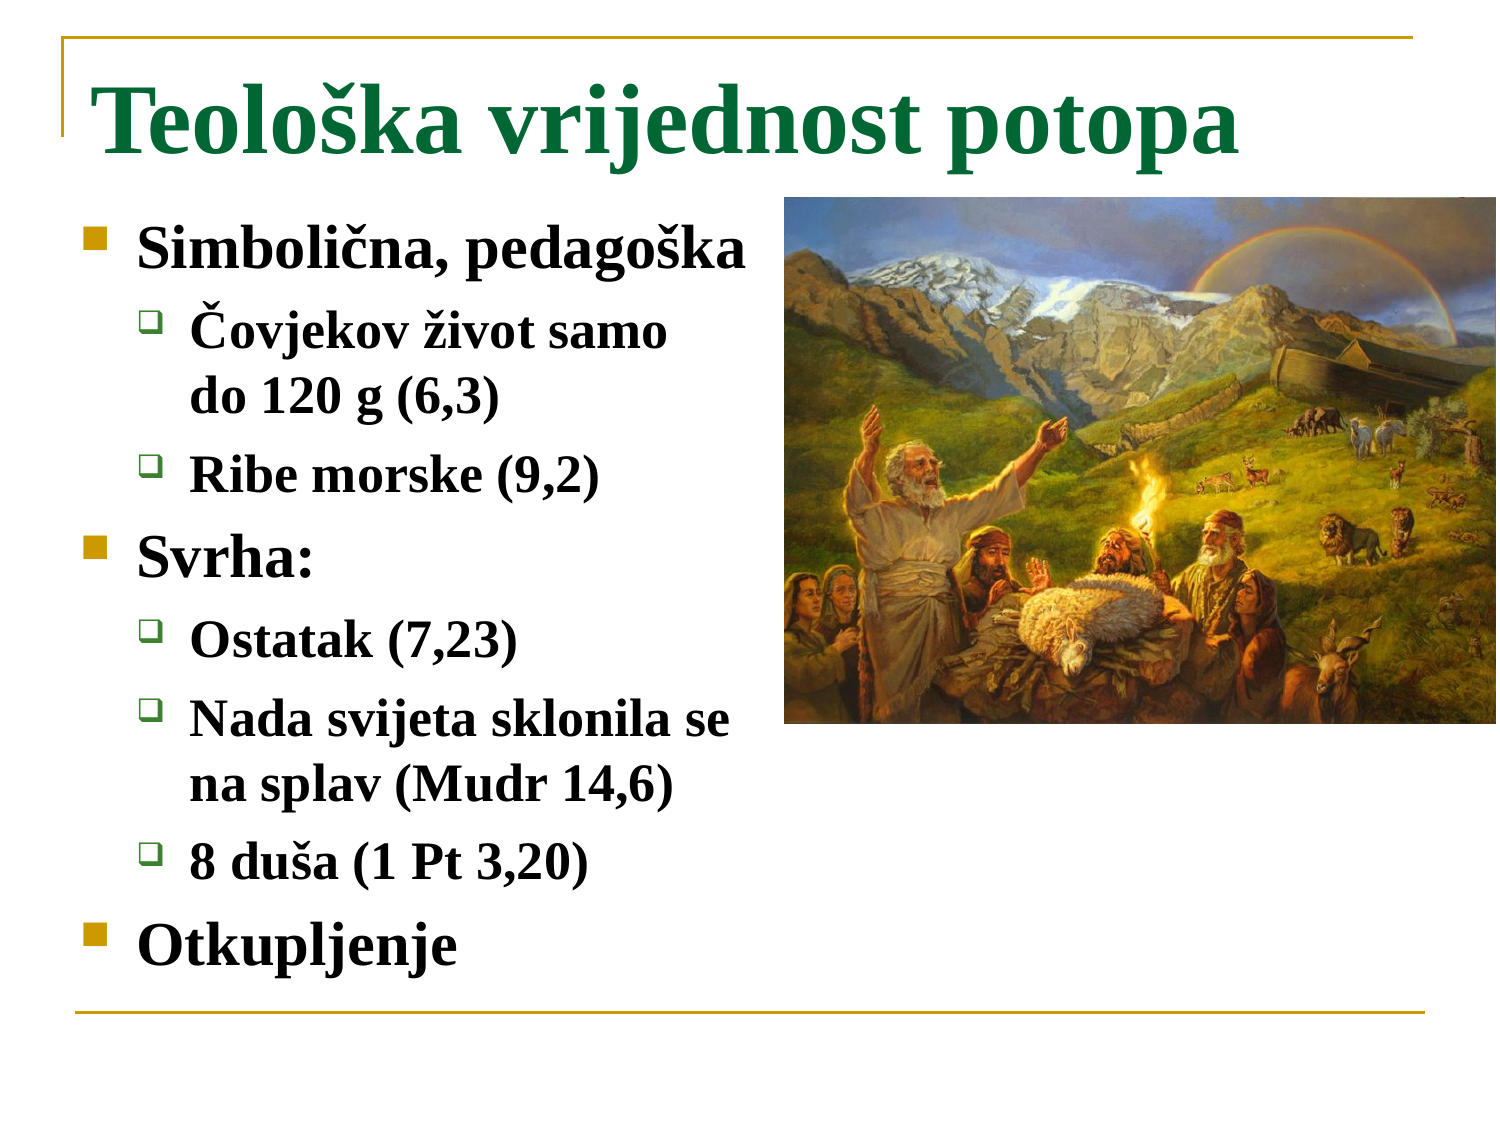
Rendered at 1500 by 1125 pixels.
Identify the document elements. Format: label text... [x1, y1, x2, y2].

picture [784, 197, 1496, 724]
list Simbolična, pedagoška Čovjekov život samo do 120 g (6,3) Ribe morske (9,2) Svrha: Ostatak (7,23) Nada svijeta sklonila se na splav (Mudr 14,6) 8 duša (1 Pt 3,20) Otkupljenje [65, 198, 1430, 1014]
title Teološka vrijednost potopa [75, 45, 1426, 198]
